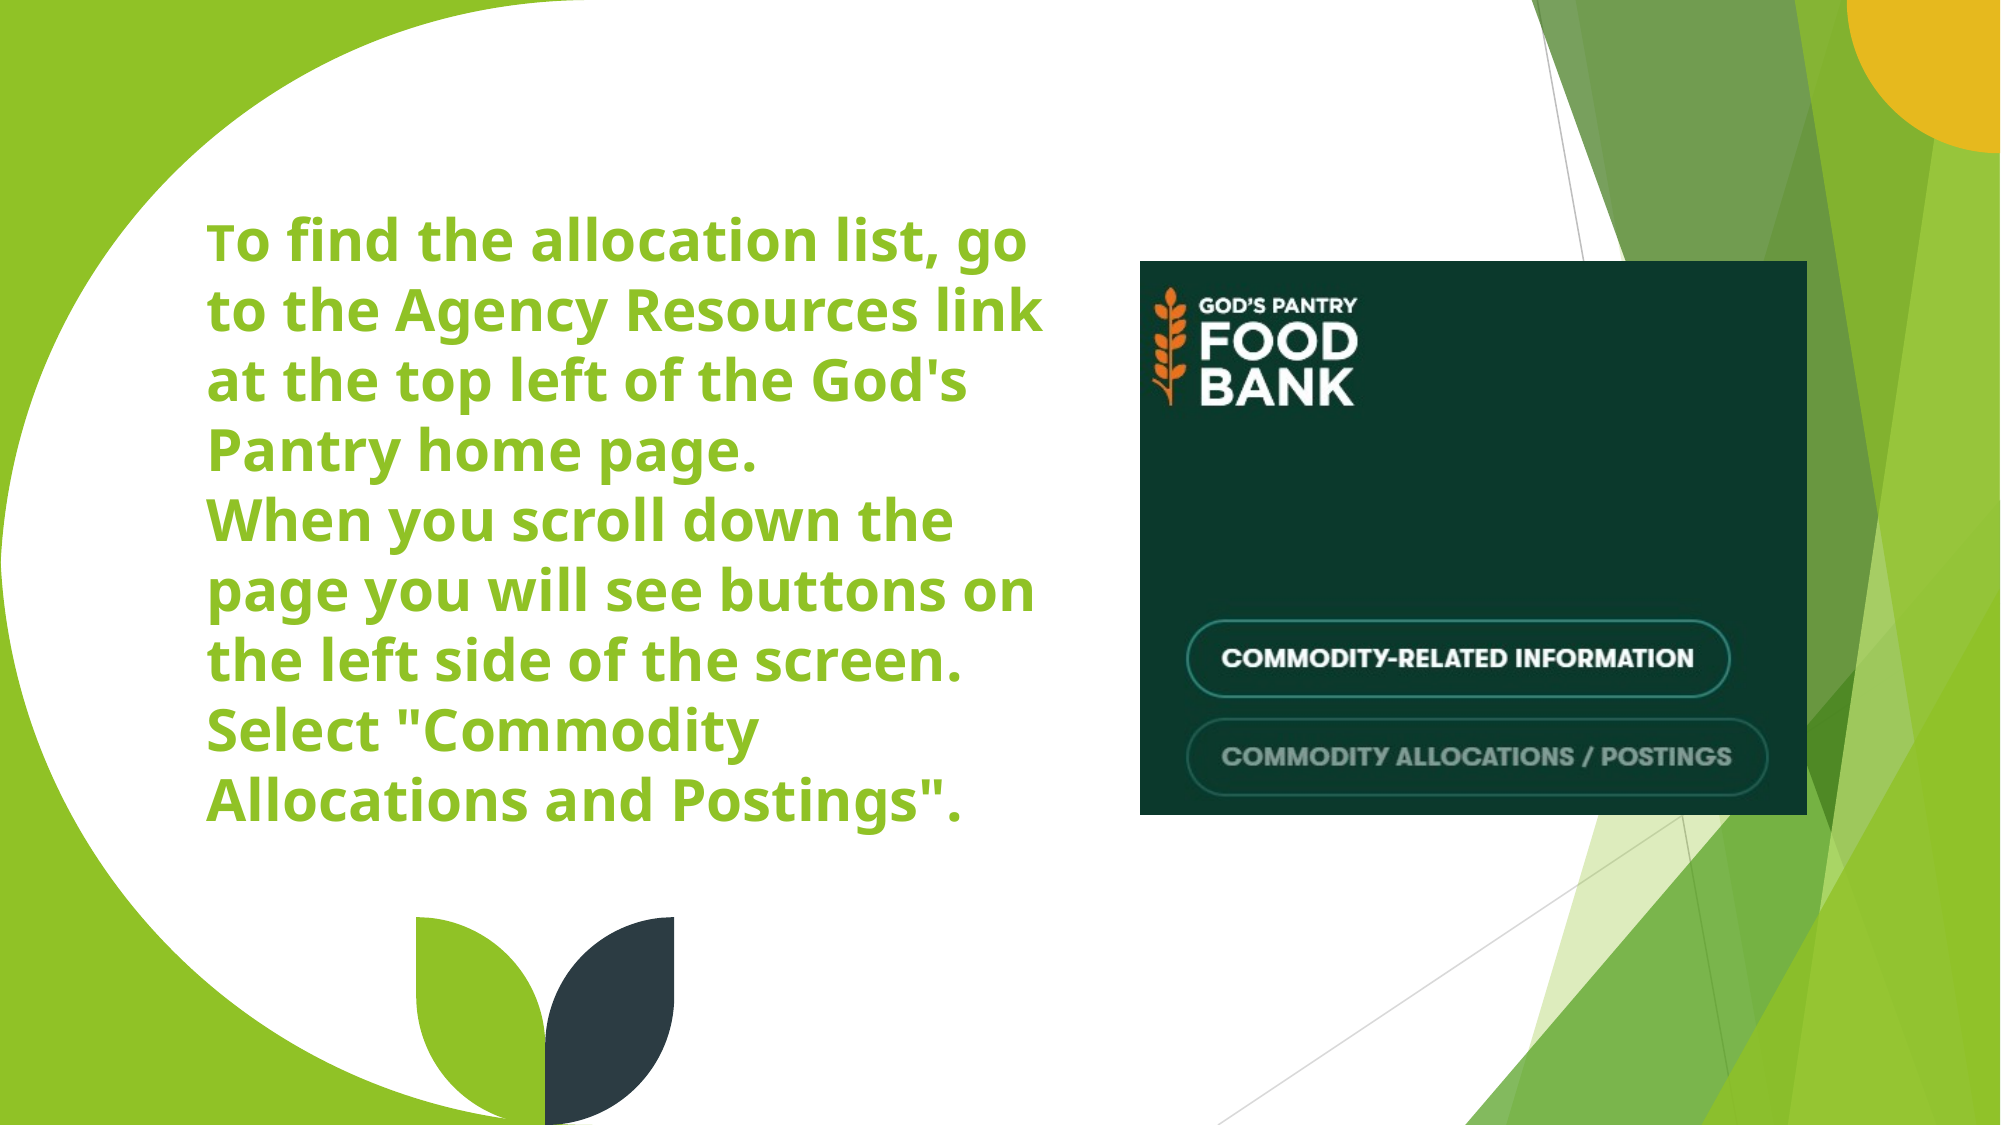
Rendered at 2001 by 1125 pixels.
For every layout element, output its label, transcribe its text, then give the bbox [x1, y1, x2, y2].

title To find the allocation list, go to the Agency Resources link at the top left of the God's Pantry home page. When you scroll down the page you will see buttons on the left side of the screen. Select "Commodity Allocations and Postings". [191, 69, 1092, 968]
picture [1140, 261, 1807, 815]
picture [91, 408, 737, 935]
